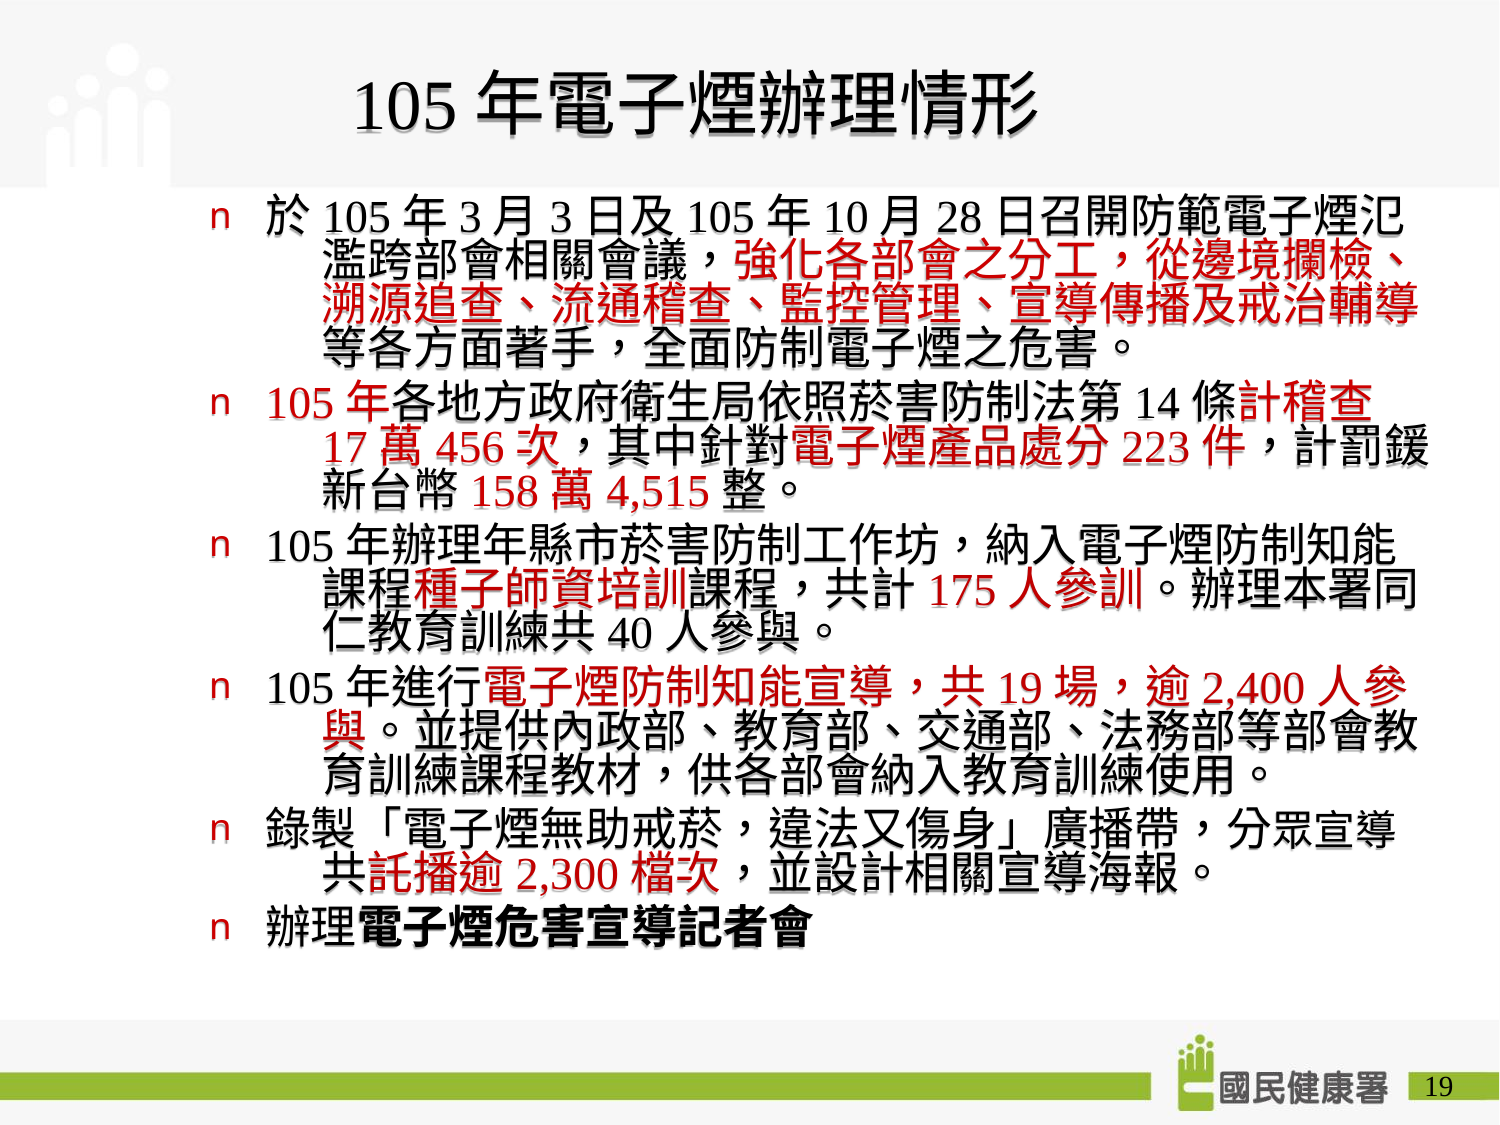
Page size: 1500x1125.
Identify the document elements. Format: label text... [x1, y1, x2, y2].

title 105年電子煙辦理情形 [107, 43, 1285, 160]
text_box 19 [1409, 1059, 1498, 1111]
list 於105年3月3日及105年10月28日召開防範電子煙氾濫跨部會相關會議，強化各部會之分工，從邊境攔檢、溯源追查、流通稽查、監控管理、宣導傳播及戒治輔導等各方面著手，全面防制電子煙之危害。 105年各地方政府衛生局依照菸害防制法第14條計稽查17萬456次，其中針對電子煙產品處分223件，計罰鍰新台幣158萬4,515整。 105年辦理年縣市菸害防制工作坊，納入電子煙防制知能課程種子師資培訓課程，共計175人參訓。辦理本署同仁教育訓練共40人參與。 105年進行電子煙防制知能宣導，共19場，逾2,400人參與。並提供內政部、教育部、交通部、法務部等部會教育訓練課程教材，供各部會納入教育訓練使用。 錄製「電子煙無助戒菸，違法又傷身」廣播帶，分眾宣導共託播逾2,300檔次，並設計相關宣導海報。 辦理電子煙危害宣導記者會 [76, 190, 1446, 1034]
